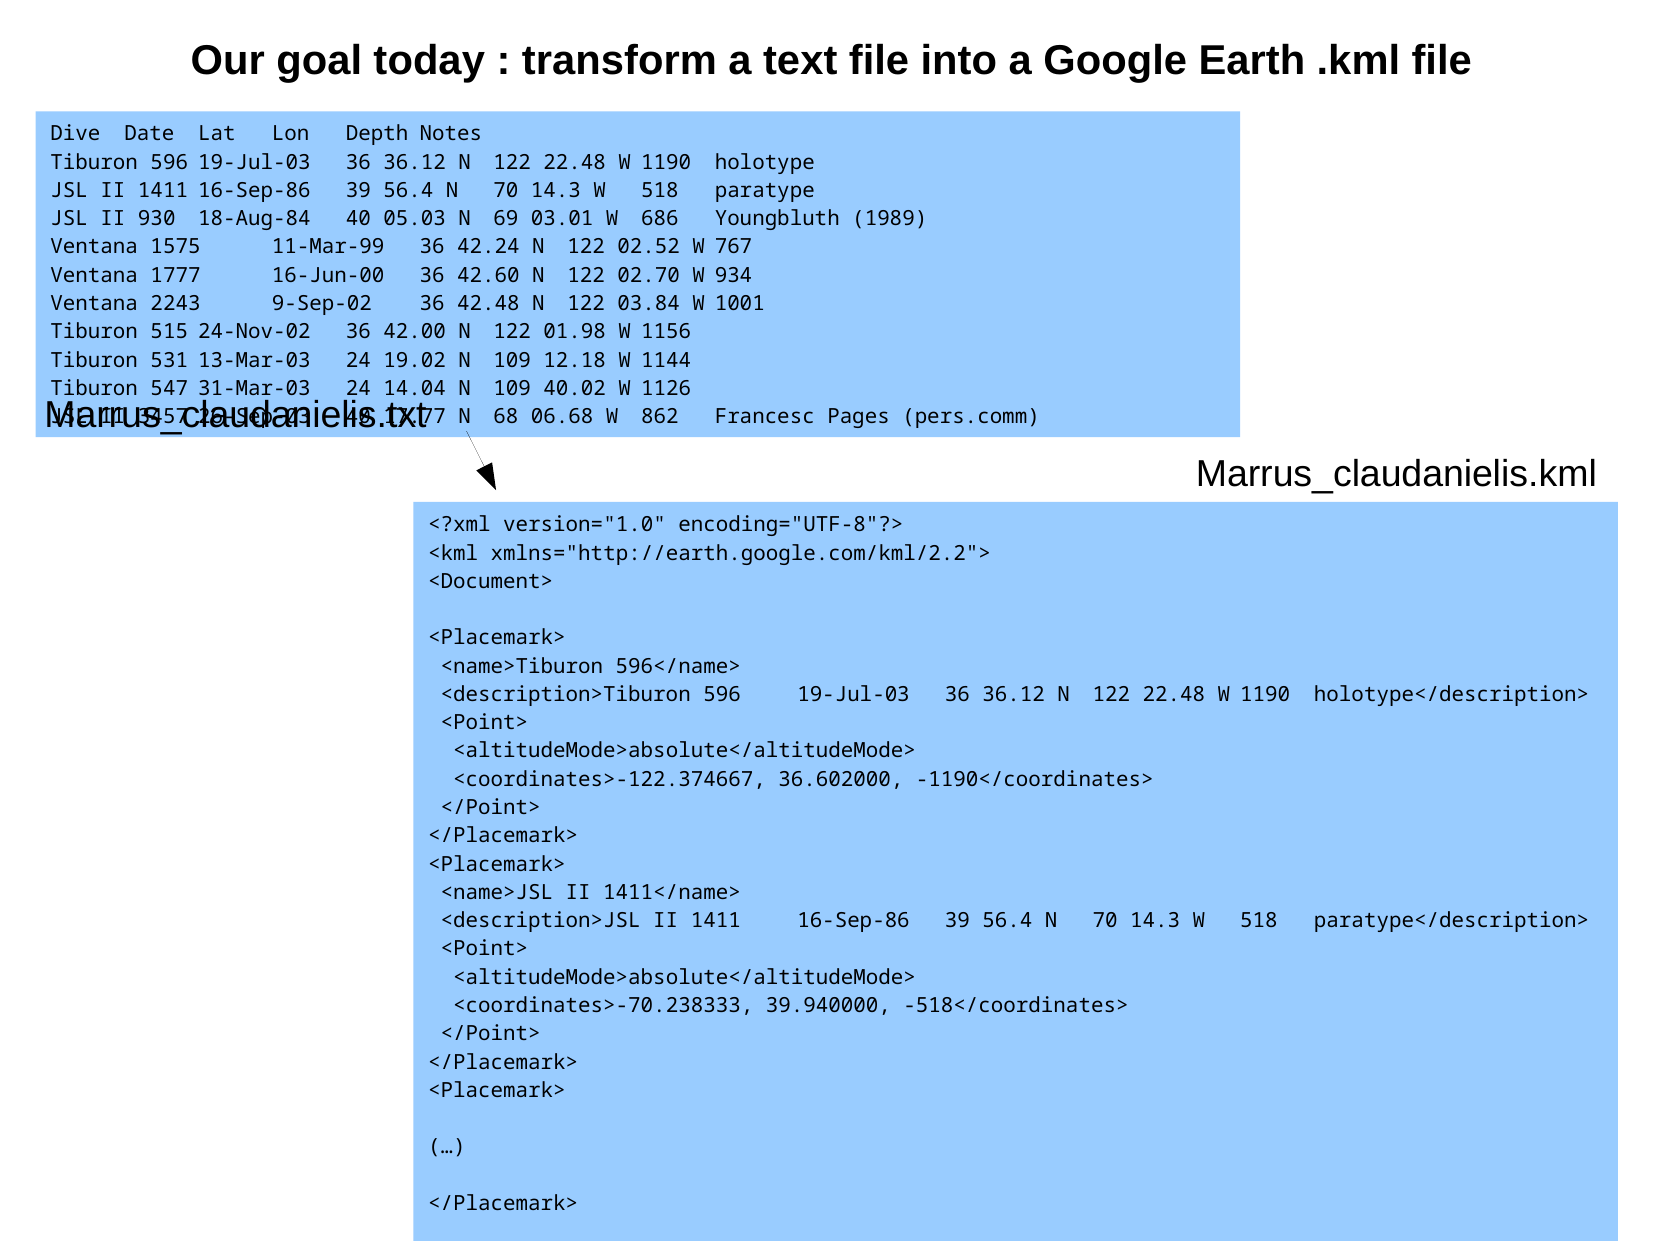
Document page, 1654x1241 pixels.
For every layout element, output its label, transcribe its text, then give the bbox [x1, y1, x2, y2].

text_box Dive Date Lat Lon Depth Notes Tiburon 596 19-Jul-03 36 36.12 N 122 22.48 W 1190 holotype JSL II 1411 16-Sep-86 39 56.4 N 70 14.3 W 518 paratype JSL II 930 18-Aug-84 40 05.03 N 69 03.01 W 686 Youngbluth (1989) Ventana 1575 11-Mar-99 36 42.24 N 122 02.52 W 767 Ventana 1777 16-Jun-00 36 42.60 N 122 02.70 W 934 Ventana 2243 9-Sep-02 36 42.48 N 122 03.84 W 1001 Tiburon 515 24-Nov-02 36 42.00 N 122 01.98 W 1156 Tiburon 531 13-Mar-03 24 19.02 N 109 12.18 W 1144 Tiburon 547 31-Mar-03 24 14.04 N 109 40.02 W 1126 JSL II 3457 26-Sep-03 40 17.77 N 68 06.68 W 862 Francesc Pages (pers.comm) [35, 111, 1241, 394]
text_box Marrus_claudanielis.txt [29, 386, 540, 443]
text_box Our goal today : transform a text file into a Google Earth .kml file [76, 29, 1583, 91]
text_box Marrus_claudanielis.kml [1181, 445, 1625, 502]
text_box <?xml version="1.0" encoding="UTF-8"?> <kml xmlns="http://earth.google.com/kml/2.2"> <Document> <Placemark> <name>Tiburon 596</name> <description>Tiburon 596 19-Jul-03 36 36.12 N 122 22.48 W 1190 holotype</description> <Point> <altitudeMode>absolute</altitudeMode> <coordinates>-122.374667, 36.602000, -1190</coordinates> </Point> </Placemark> <Placemark> <name>JSL II 1411</name> <description>JSL II 1411 16-Sep-86 39 56.4 N 70 14.3 W 518 paratype</description> <Point> <altitudeMode>absolute</altitudeMode> <coordinates>-70.238333, 39.940000, -518</coordinates> </Point> </Placemark> <Placemark> (…) </Placemark> </Document> </kml> [413, 501, 1618, 1197]
